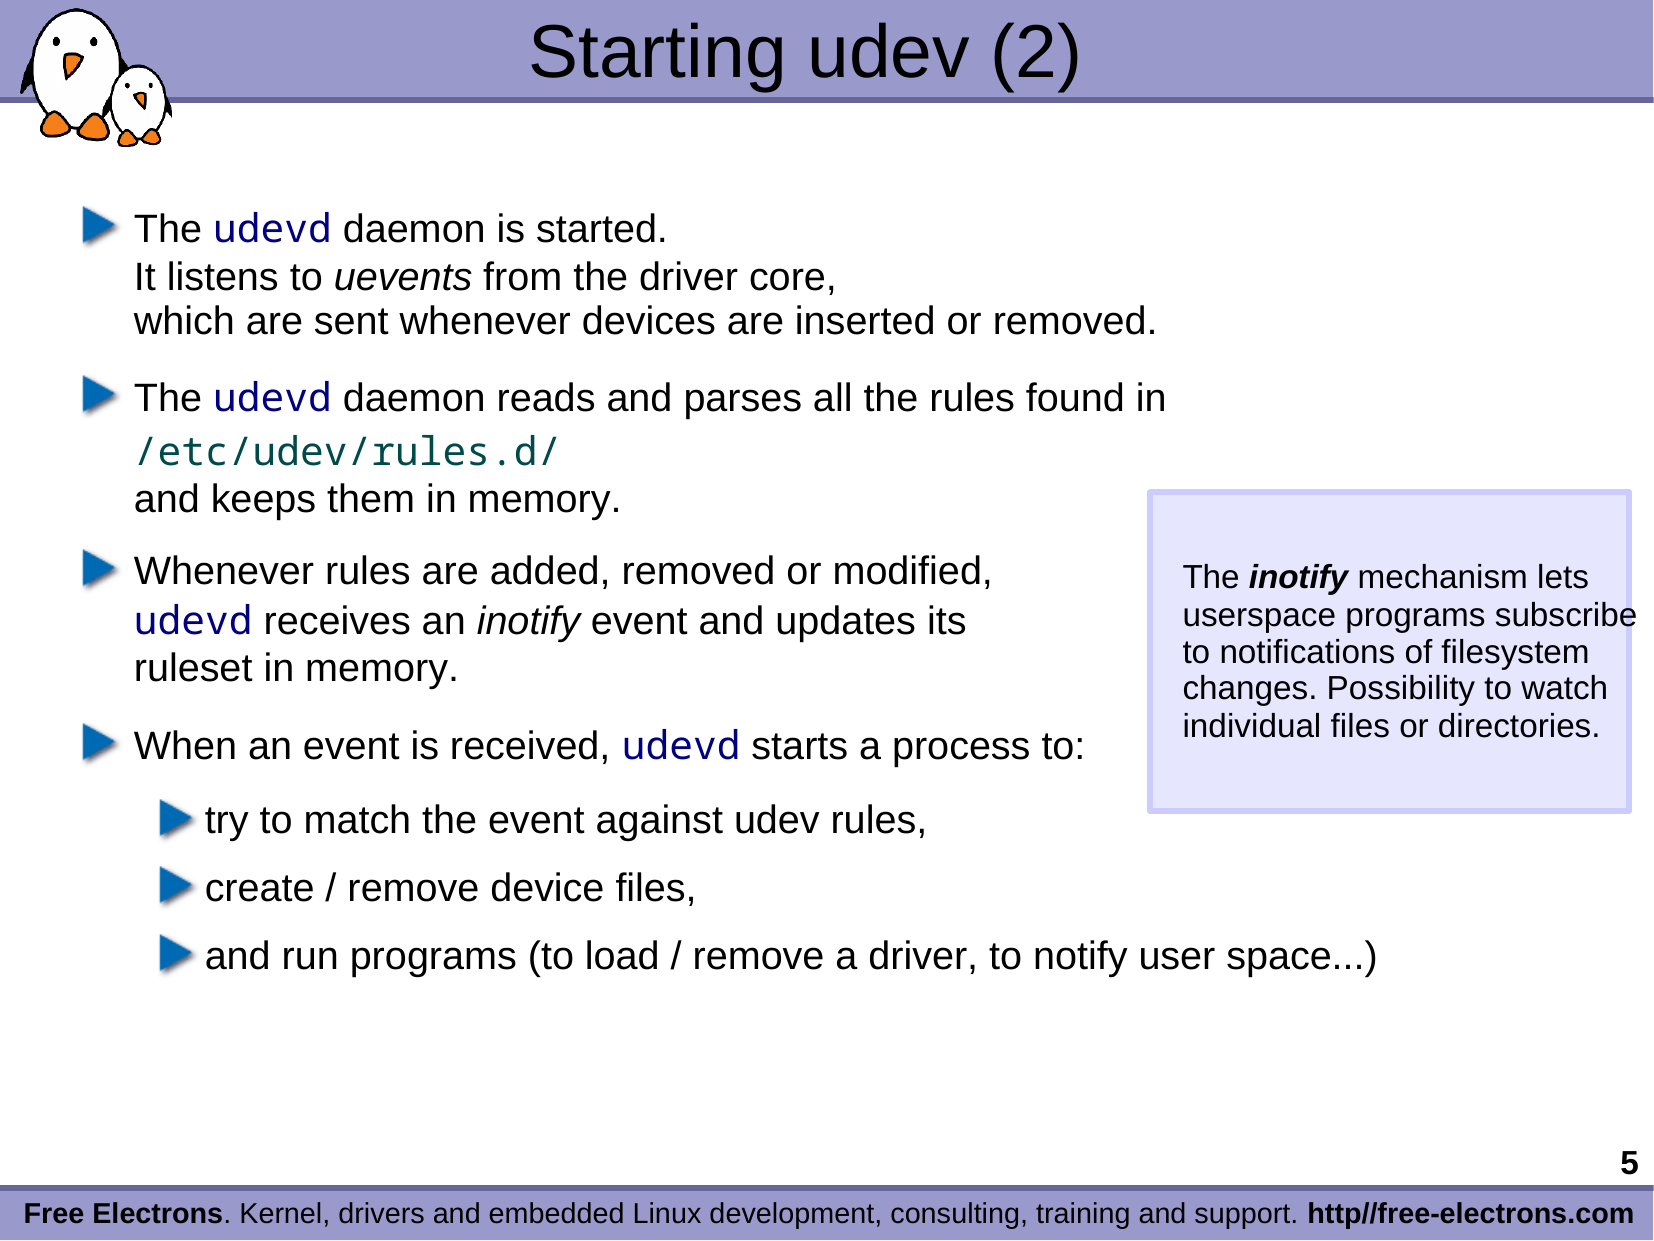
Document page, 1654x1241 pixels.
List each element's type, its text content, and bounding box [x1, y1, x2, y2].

list The udevd daemon is started. It listens to uevents from the driver core, which are sent whenever devices are inserted or removed. The udevd daemon reads and parses all the rules found in /etc/udev/rules.d/ and keeps them in memory. Whenever rules are added, removed or modified, udevd receives an inotify event and updates its ruleset in memory. When an event is received, udevd starts a process to: try to match the event against udev rules, create / remove device files, and run programs (to load / remove a driver, to notify user space...) [63, 200, 1596, 1051]
title Starting udev (2) [60, 0, 1551, 103]
text_box The inotify mechanism lets userspace programs subscribe to notifications of filesystem changes. Possibility to watch individual files or directories. [1150, 492, 1630, 811]
picture [20, 8, 172, 147]
